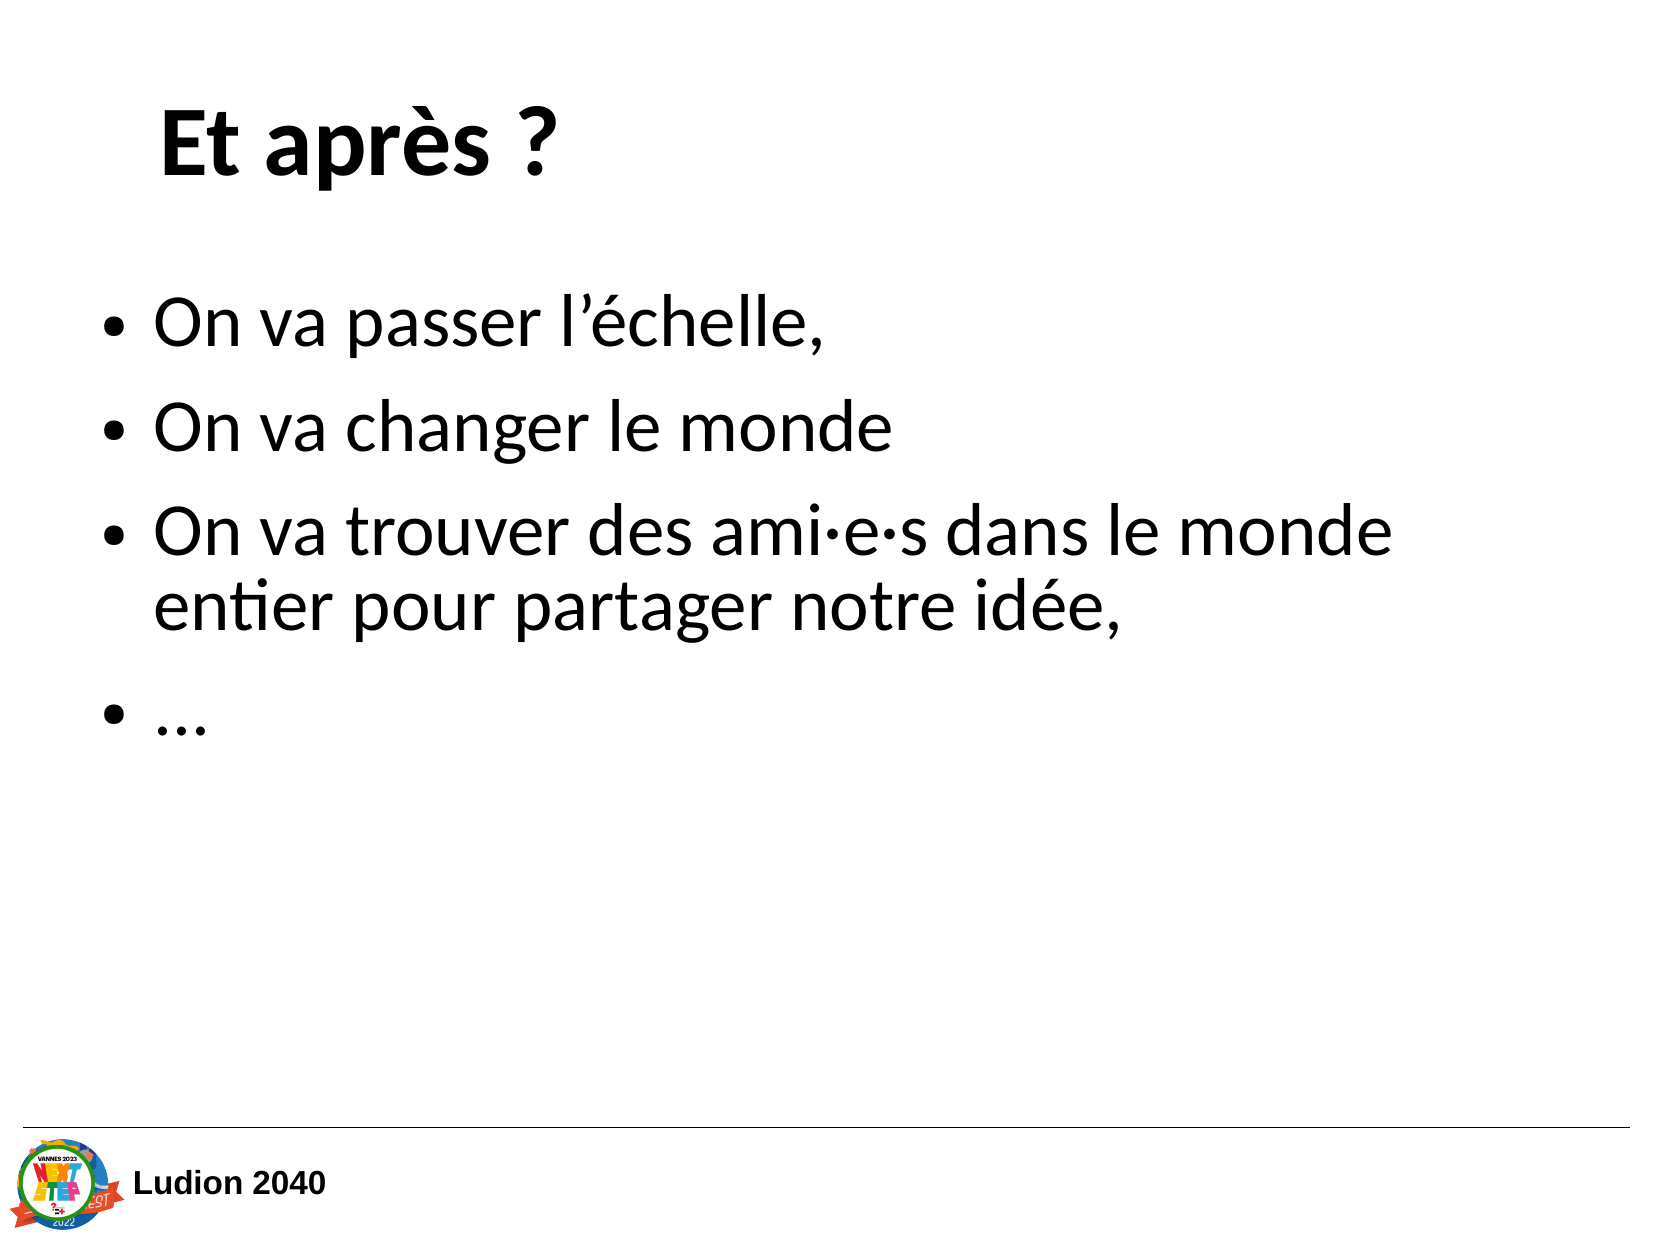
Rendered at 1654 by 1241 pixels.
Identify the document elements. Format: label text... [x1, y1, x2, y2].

text_box Ludion 2040 [118, 1157, 1040, 1210]
picture [9, 1139, 125, 1230]
title Et après ? [11, 47, 1347, 255]
list On va passer l’échelle, On va changer le monde On va trouver des ami·e·s dans le monde entier pour partager notre idée, ... [82, 290, 1571, 1028]
